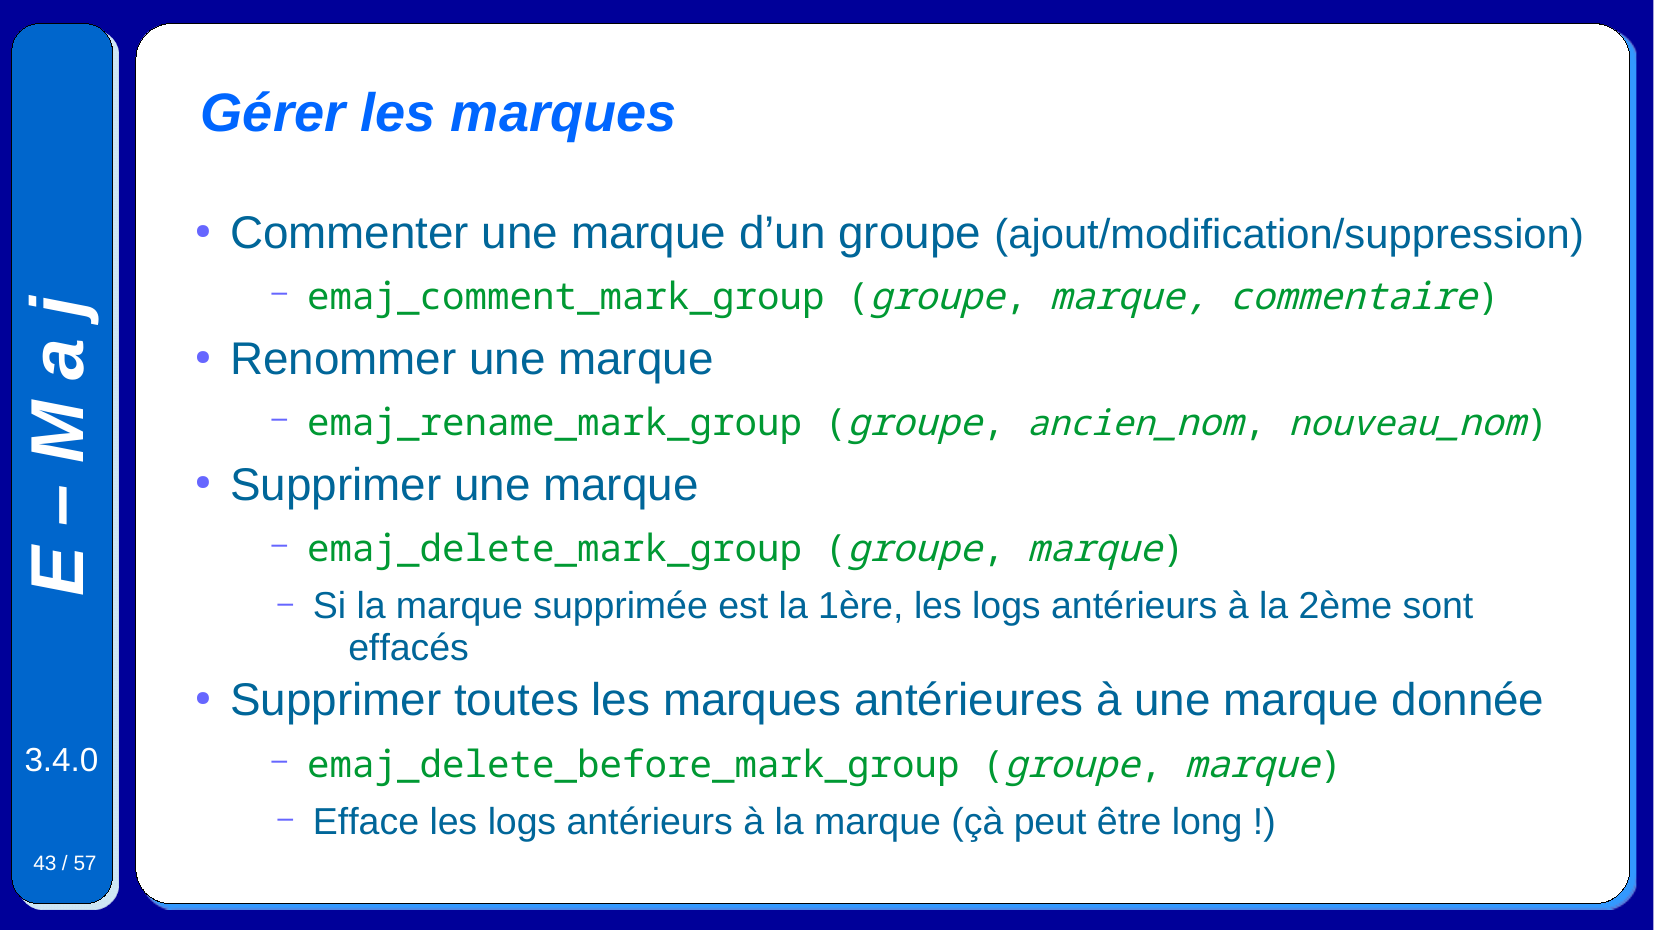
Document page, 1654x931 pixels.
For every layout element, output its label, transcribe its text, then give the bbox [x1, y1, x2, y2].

list Commenter une marque d’un groupe (ajout/modification/suppression) emaj_comment_mark_group (groupe, marque, commentaire) Renommer une marque emaj_rename_mark_group (groupe, ancien_nom, nouveau_nom) Supprimer une marque emaj_delete_mark_group (groupe, marque) Si la marque supprimée est la 1ère, les logs antérieurs à la 2ème sont effacés Supprimer toutes les marques antérieures à une marque donnée emaj_delete_before_mark_group (groupe, marque) Efface les logs antérieurs à la marque (çà peut être long !) [177, 206, 1587, 827]
title Gérer les marques [200, 34, 1575, 191]
